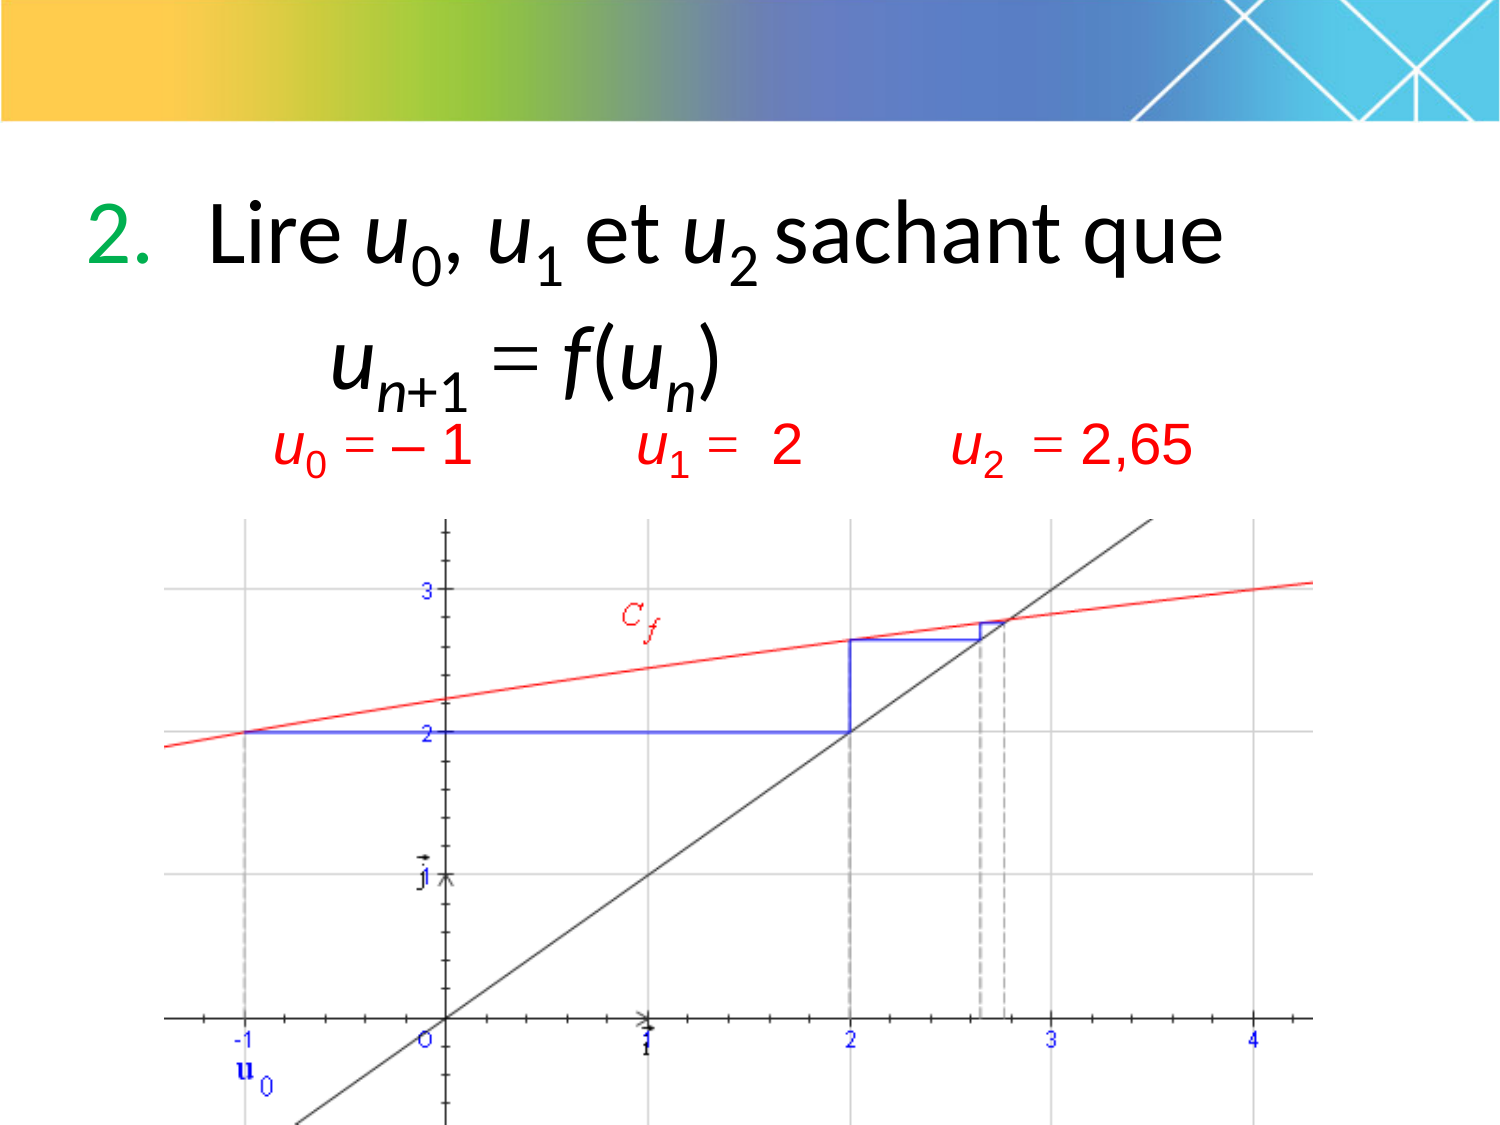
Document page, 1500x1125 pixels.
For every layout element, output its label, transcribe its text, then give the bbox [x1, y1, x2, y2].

picture [0, 0, 1500, 123]
text_box u0 = – 1 u1 = 2 u2 = 2,65 [257, 398, 1336, 495]
picture [164, 519, 1313, 1125]
title Lire u0, u1 et u2 sachant que un+1 = f(un) [70, 164, 1500, 387]
